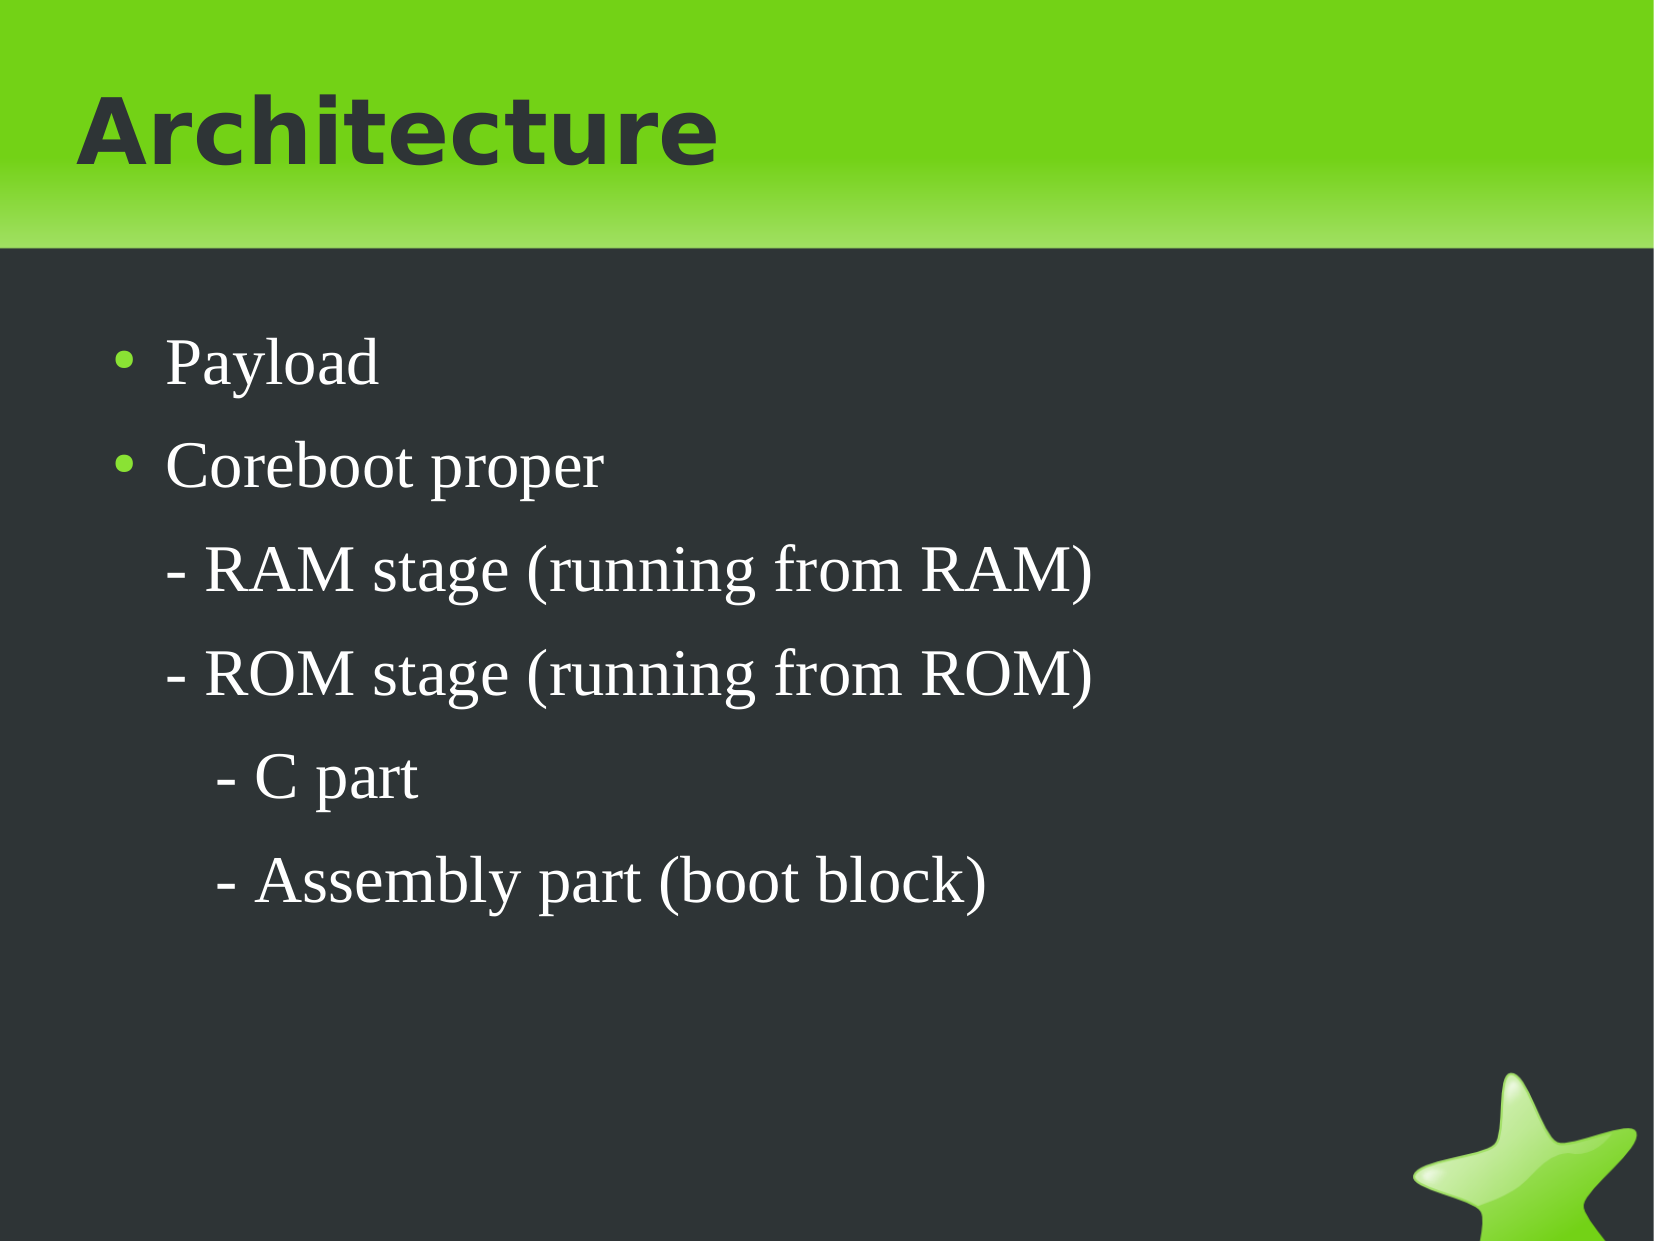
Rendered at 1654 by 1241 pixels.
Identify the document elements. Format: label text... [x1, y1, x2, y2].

picture [0, 0, 1654, 1241]
title Architecture [76, 29, 1565, 237]
list Payload Coreboot proper - RAM stage (running from RAM) - ROM stage (running from ROM) - C part - Assembly part (boot block) [76, 324, 1565, 1144]
